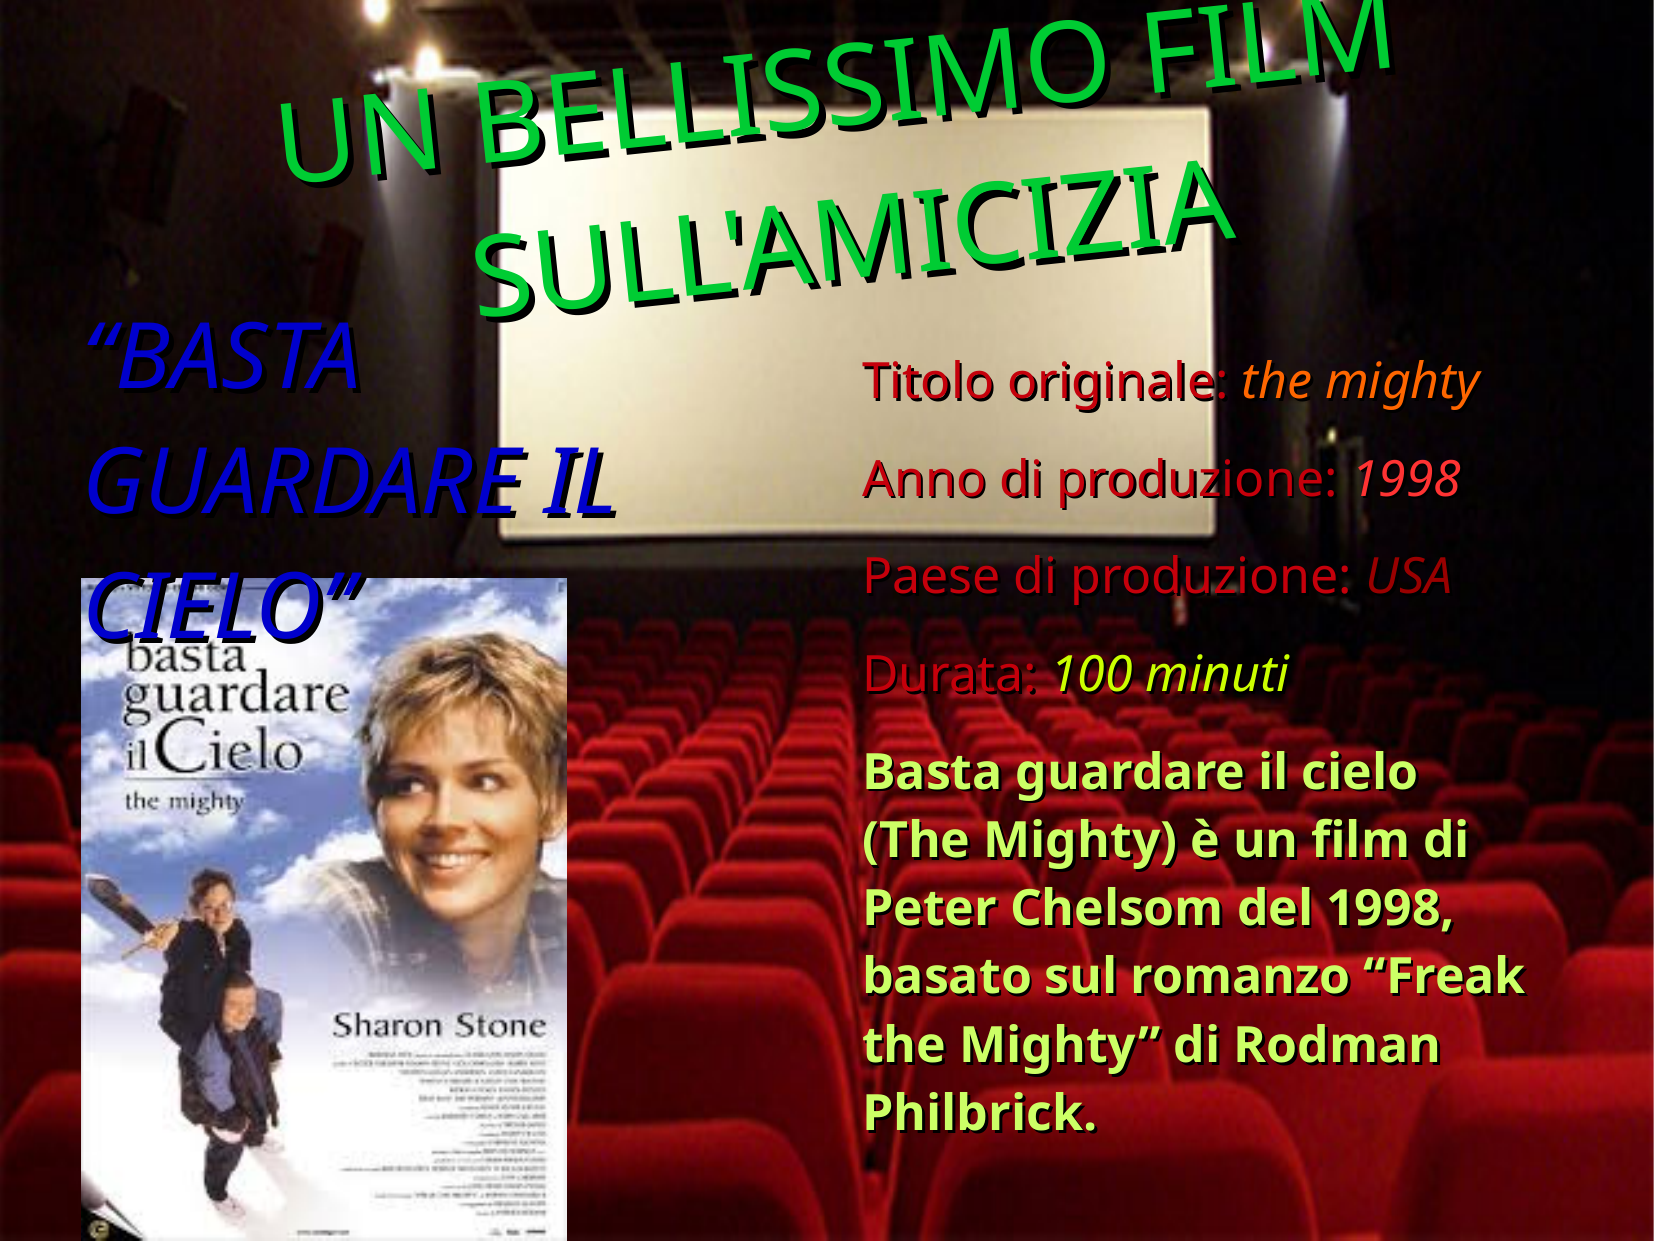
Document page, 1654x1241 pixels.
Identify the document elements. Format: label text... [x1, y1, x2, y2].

picture [0, 0, 1654, 1241]
title UN BELLISSIMO FILM SULL'AMICIZIA [65, 0, 1623, 314]
list “BASTA GUARDARE IL CIELO” [82, 290, 809, 681]
list Titolo originale: the mighty Anno di produzione: 1998 Paese di produzione: USA Durata: 100 minuti Basta guardare il cielo (The Mighty) è un film di Peter Chelsom del 1998, basato sul romanzo “Freak the Mighty” di Rodman Philbrick. [791, 344, 1535, 1205]
